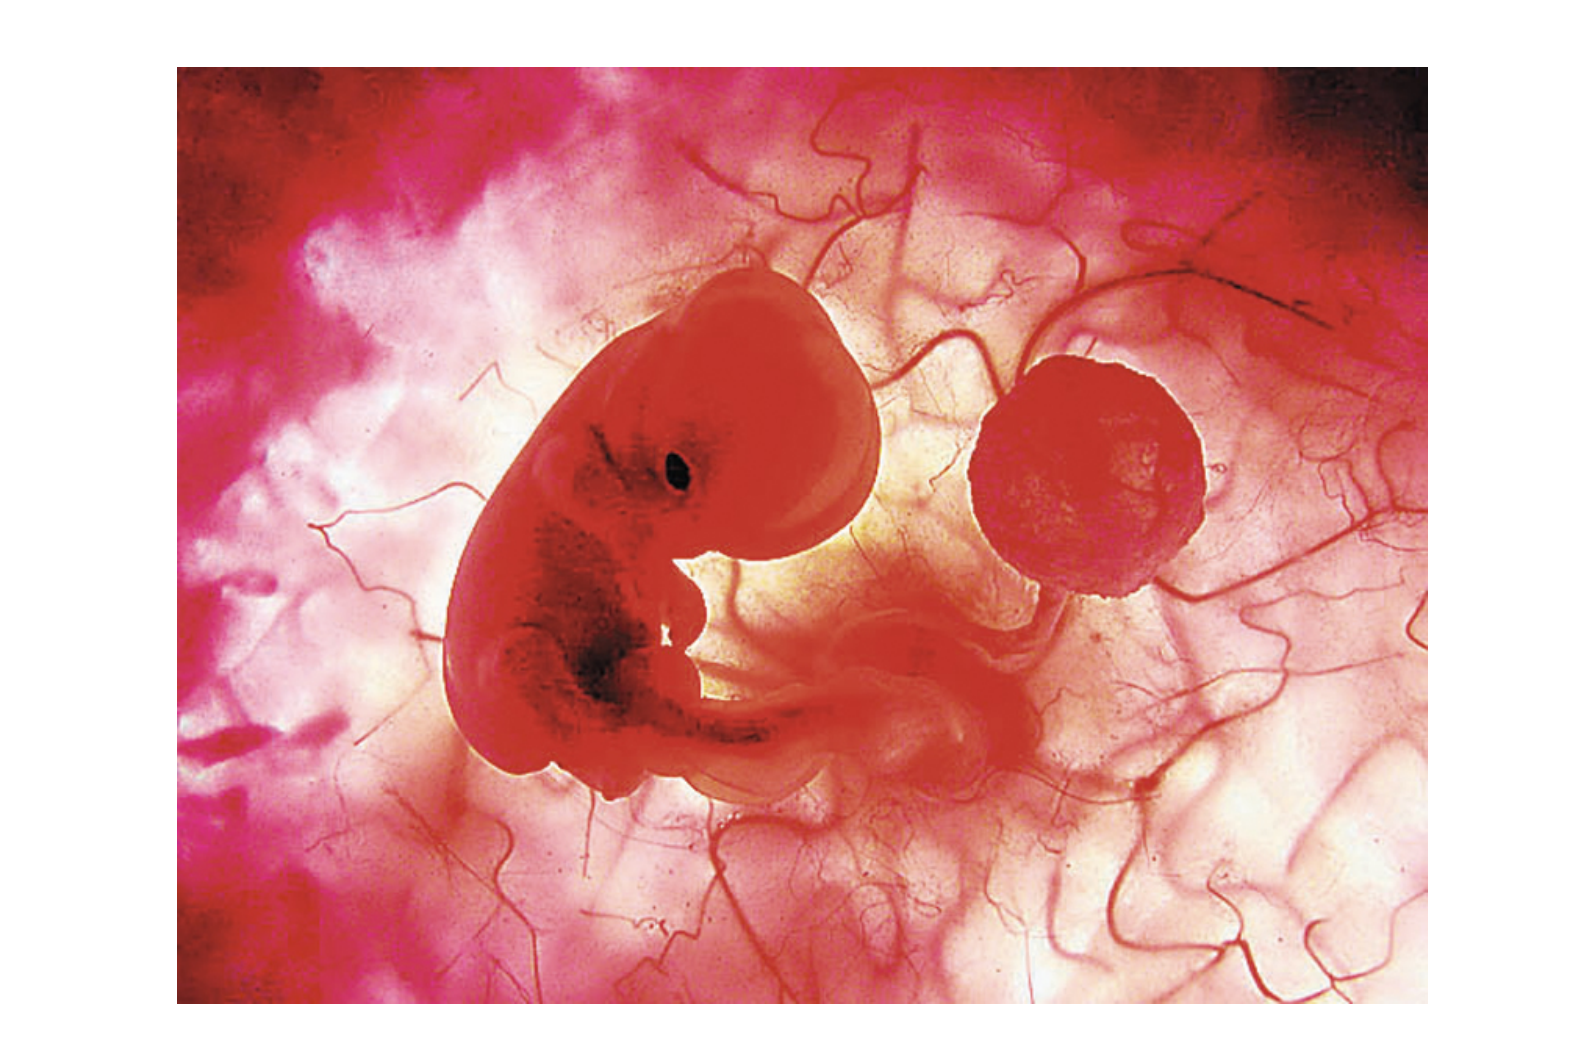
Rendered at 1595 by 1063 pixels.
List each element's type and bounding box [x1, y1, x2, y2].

picture [177, 67, 1428, 1004]
